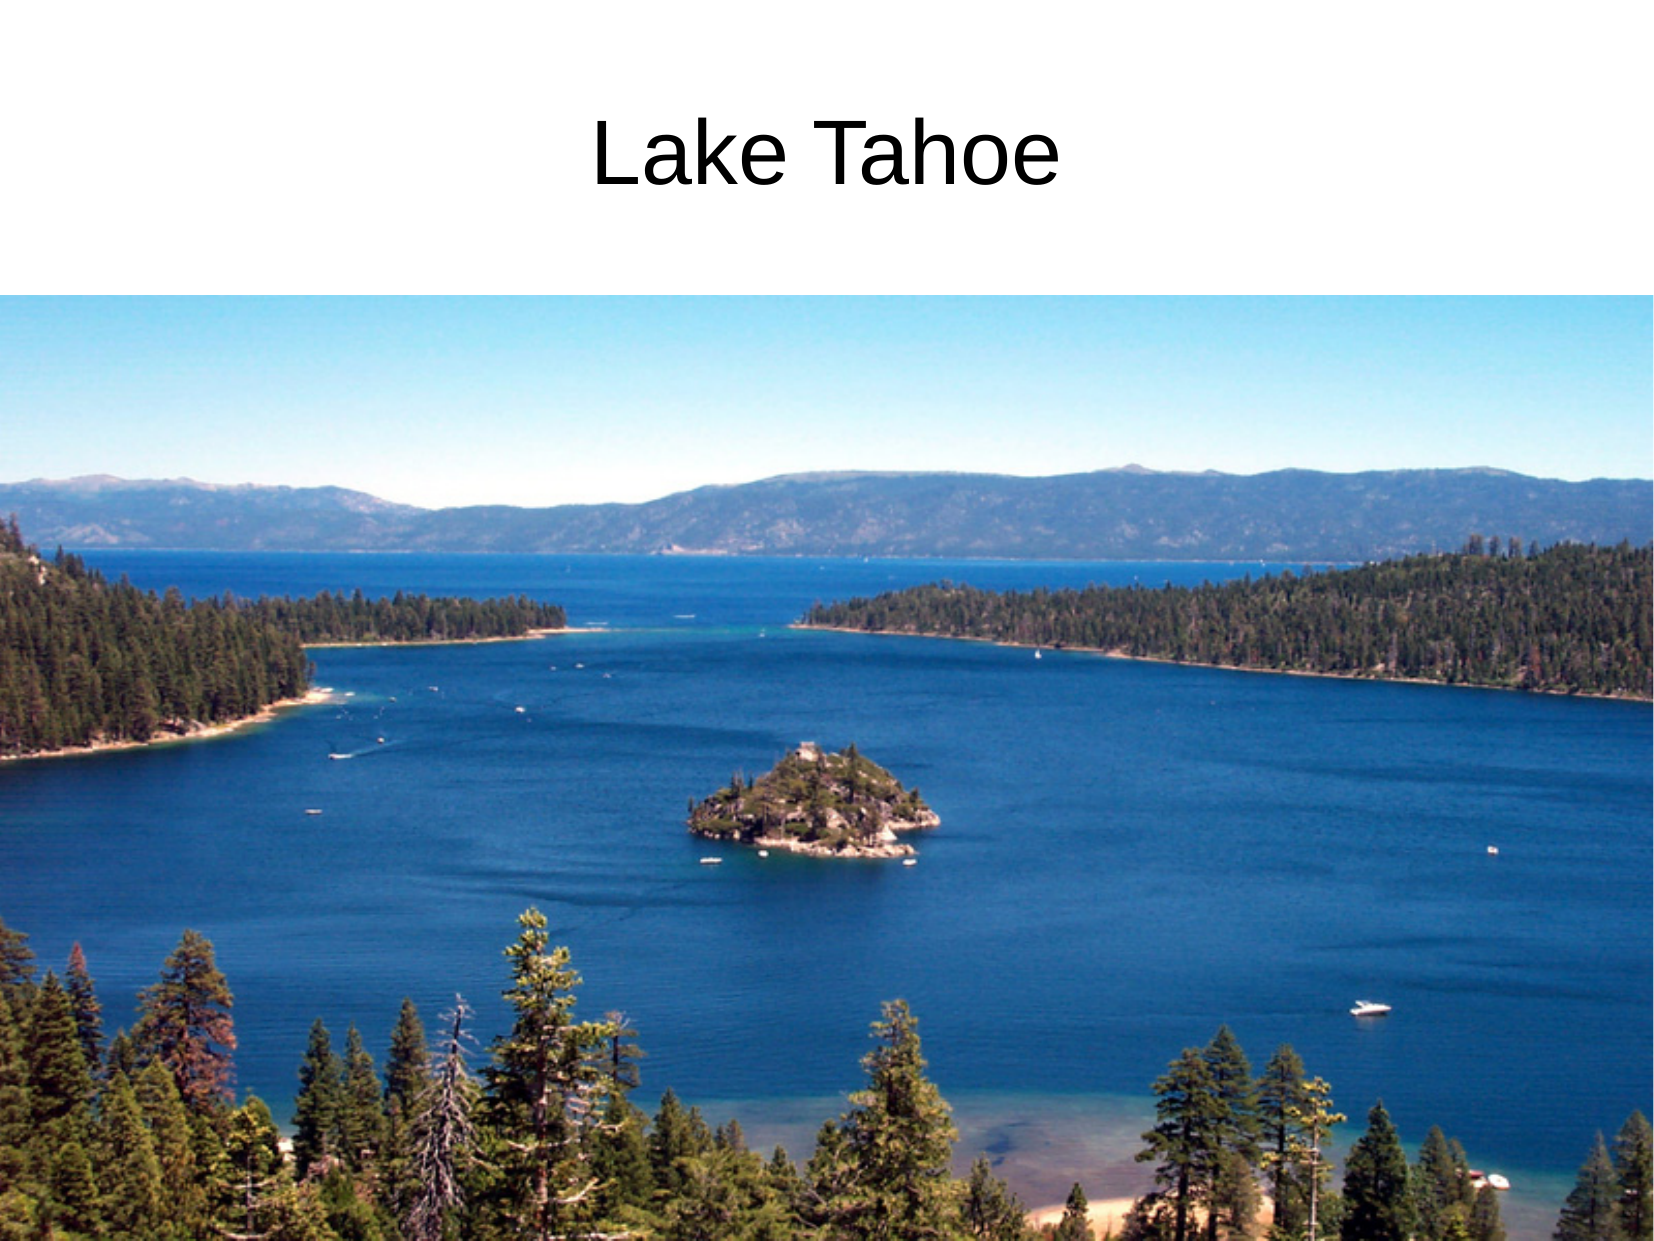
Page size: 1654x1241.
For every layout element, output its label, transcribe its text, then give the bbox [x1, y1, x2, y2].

picture [0, 295, 1654, 1241]
title Lake Tahoe [82, 49, 1571, 257]
